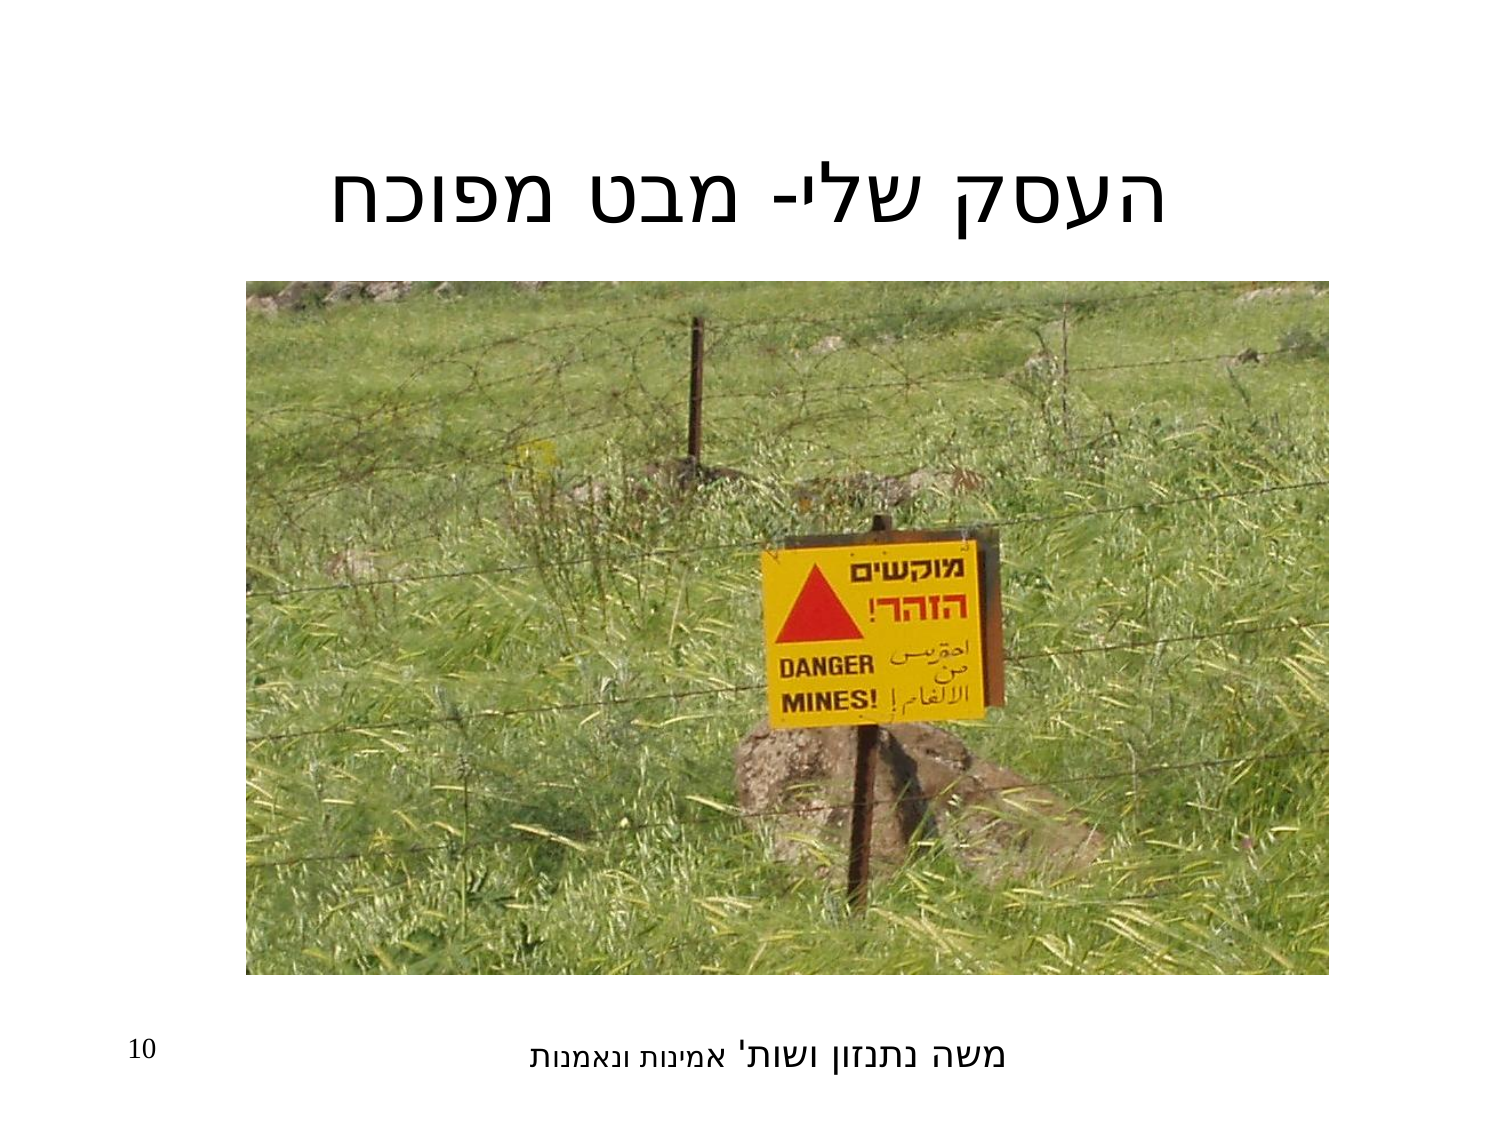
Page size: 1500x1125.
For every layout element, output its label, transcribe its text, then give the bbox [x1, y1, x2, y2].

picture [246, 281, 1329, 975]
title העסק שלי- מבט מפוכח [112, 99, 1388, 288]
